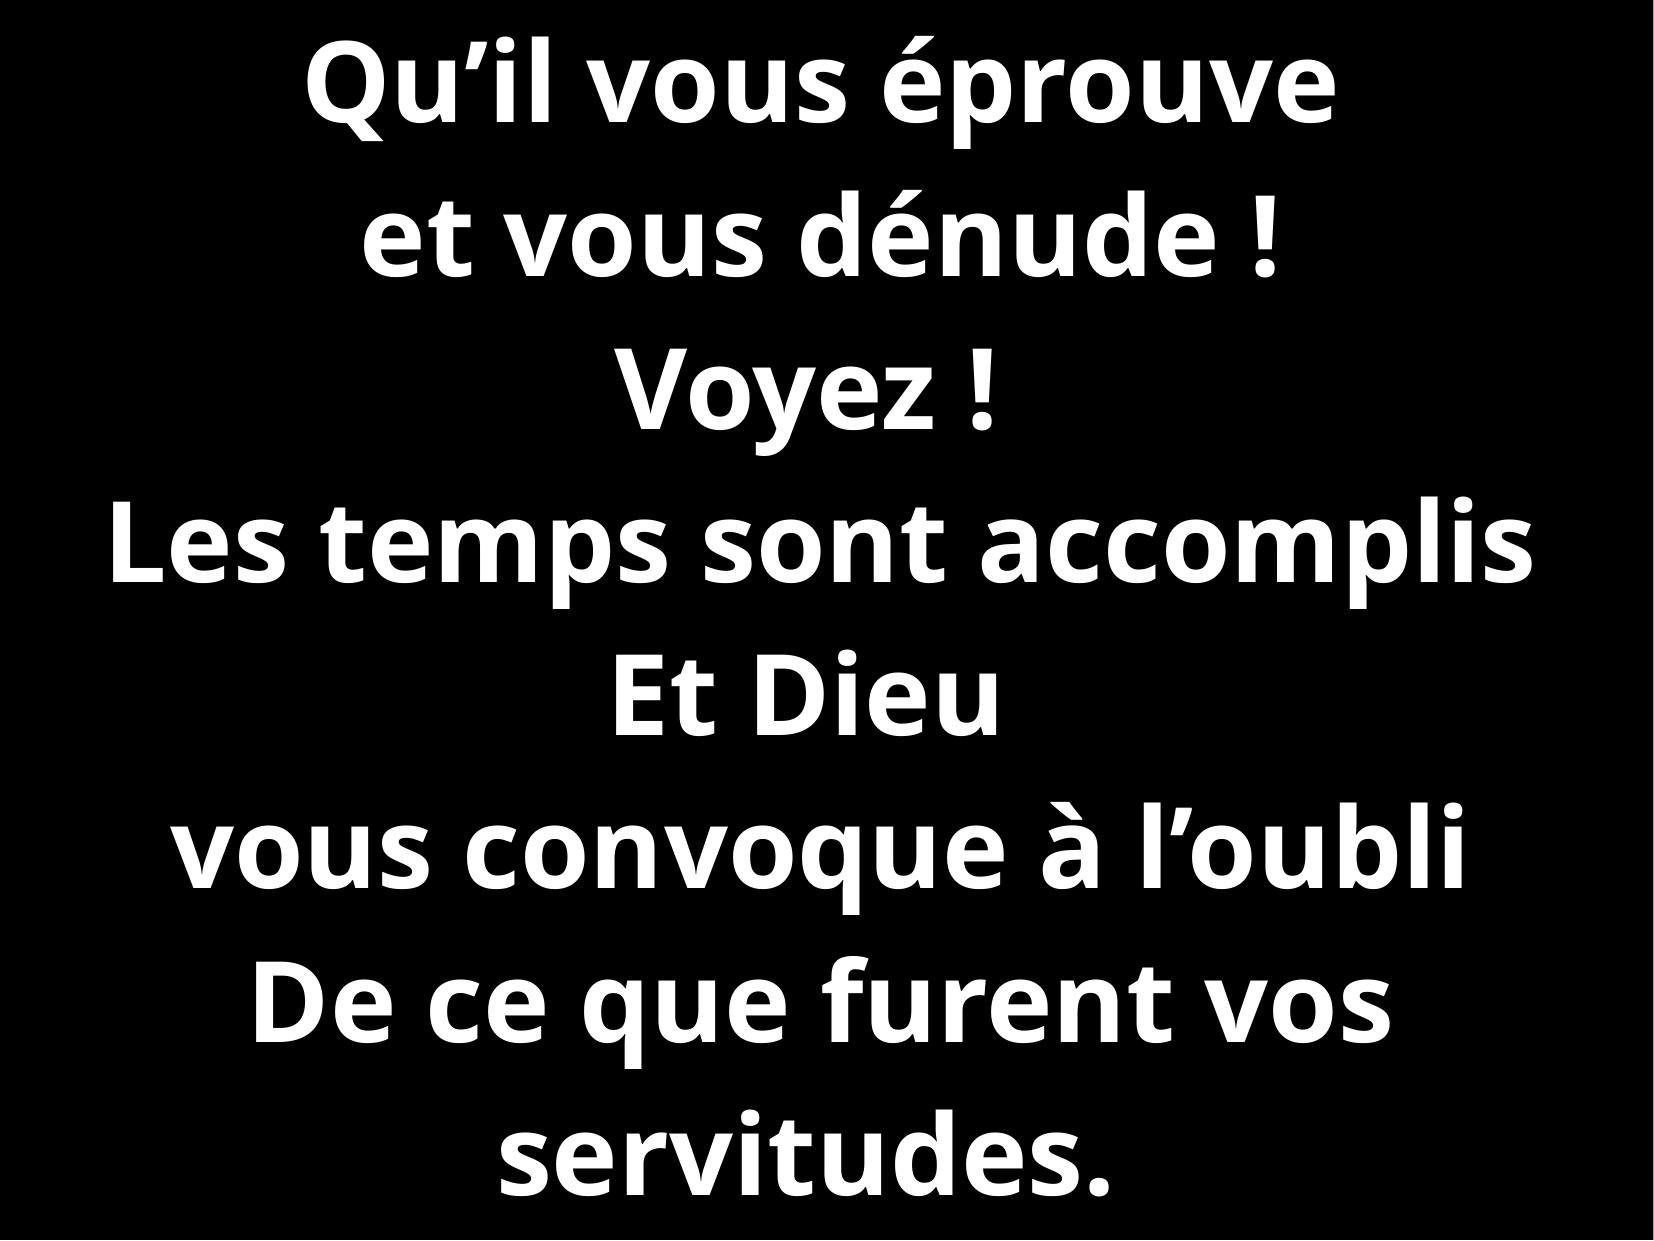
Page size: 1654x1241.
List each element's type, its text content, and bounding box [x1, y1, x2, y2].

list Qu’il vous éprouve et vous dénude ! Voyez ! Les temps sont accomplis Et Dieu vous convoque à l’oubli De ce que furent vos servitudes. [0, 2, 1642, 1241]
